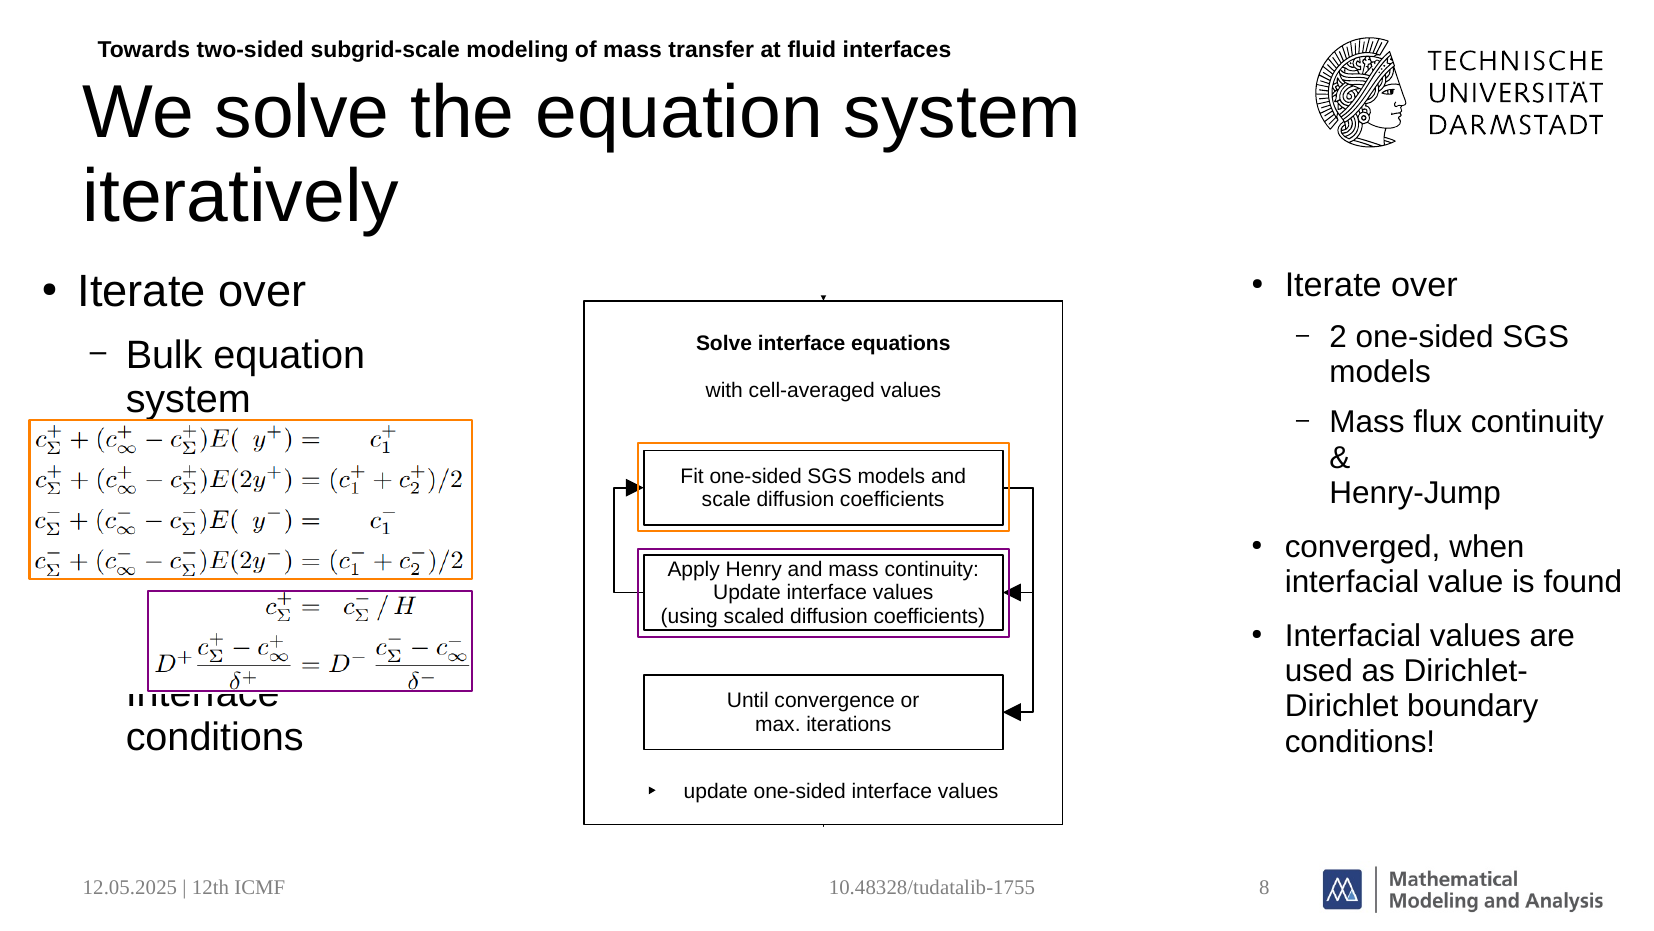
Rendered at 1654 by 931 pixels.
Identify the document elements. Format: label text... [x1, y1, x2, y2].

list Iterate over 2 one-sided SGS models Mass flux continuity & Henry-Jump converged, when interfacial value is found Interfacial values are used as Dirichlet-Dirichlet boundary conditions! [1240, 265, 1625, 798]
text_box [0, 237, 1152, 931]
picture [149, 592, 471, 690]
picture [0, 857, 324, 931]
picture [1299, 861, 1626, 918]
picture [31, 421, 471, 578]
title We solve the equation system iteratively [82, 69, 1270, 238]
picture [562, 296, 1063, 931]
list Iterate over Bulk equation system with interfacial values from two-sided SGS as Dirichlet-Dirichlet boundary conditions! Interface conditions [29, 694, 384, 798]
picture [29, 580, 473, 694]
list Iterate over Bulk equation system with interfacial values from two-sided SGS as Dirichlet-Dirichlet boundary conditions! Interface conditions [29, 265, 384, 419]
